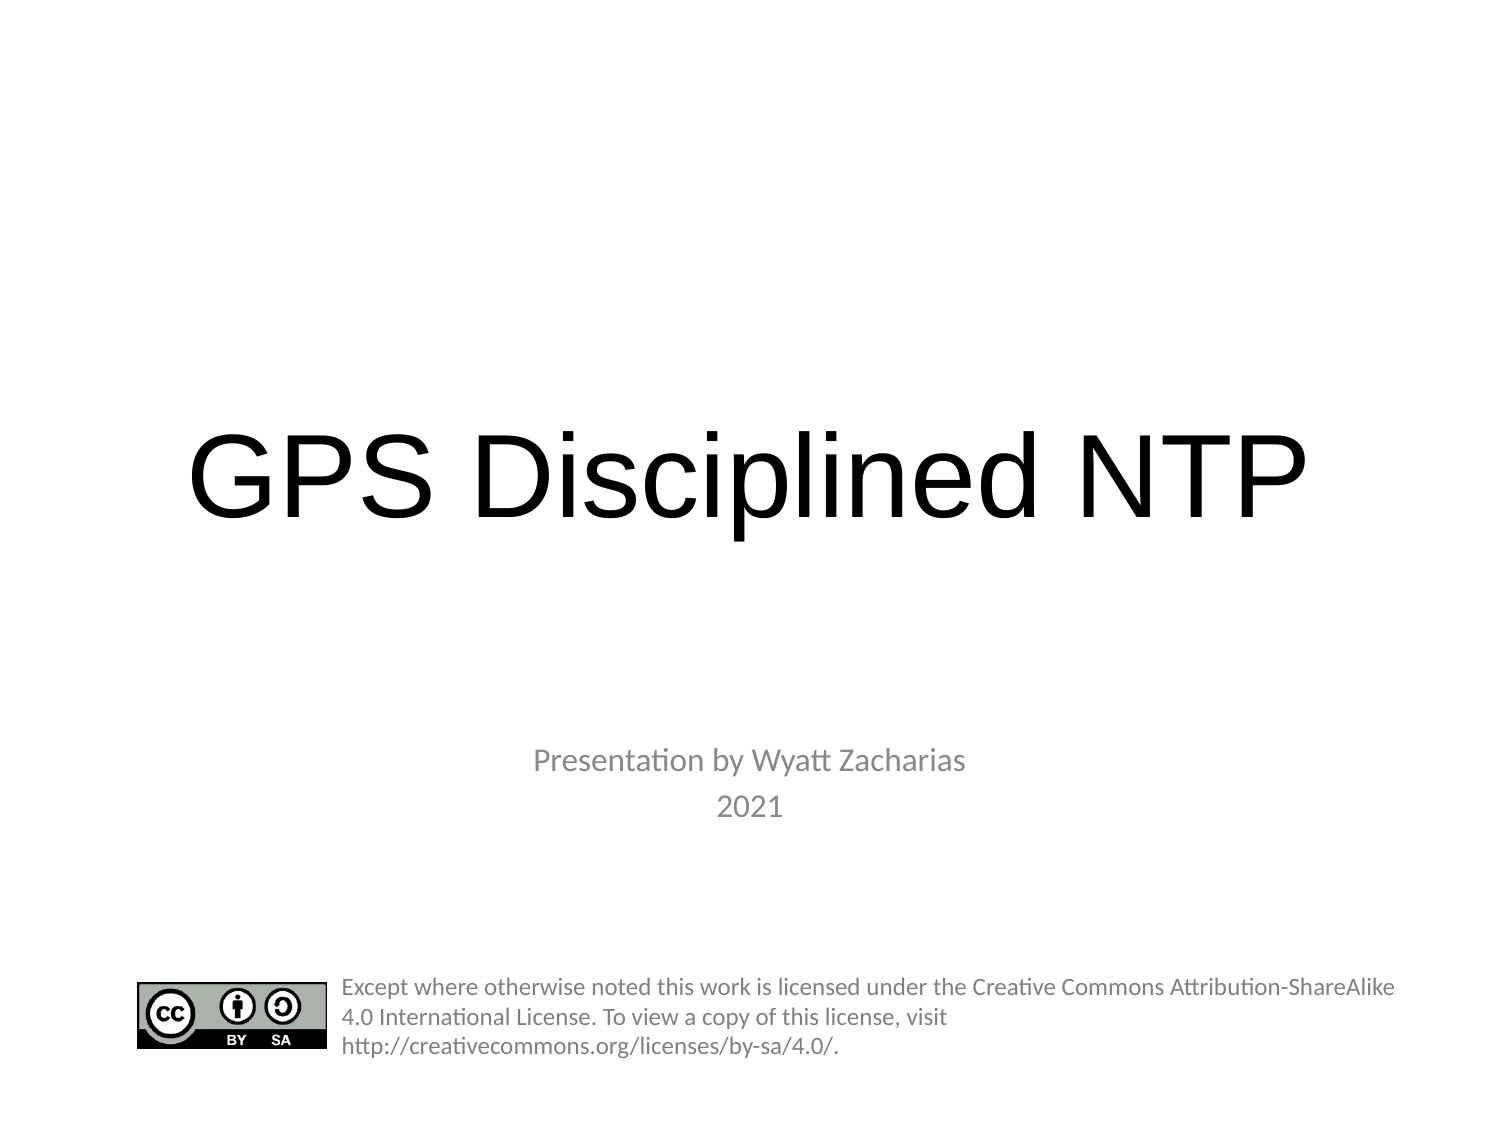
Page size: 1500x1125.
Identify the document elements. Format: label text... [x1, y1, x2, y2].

text_box Except where otherwise noted this work is licensed under the Creative Commons Attribution-ShareAlike 4.0 International License. To view a copy of this license, visit http://creativecommons.org/licenses/by-sa/4.0/. [326, 962, 1440, 1068]
title GPS Disciplined NTP [112, 349, 1388, 591]
picture [137, 982, 327, 1049]
subtitle Presentation by Wyatt Zacharias 2021 [225, 637, 1275, 925]
